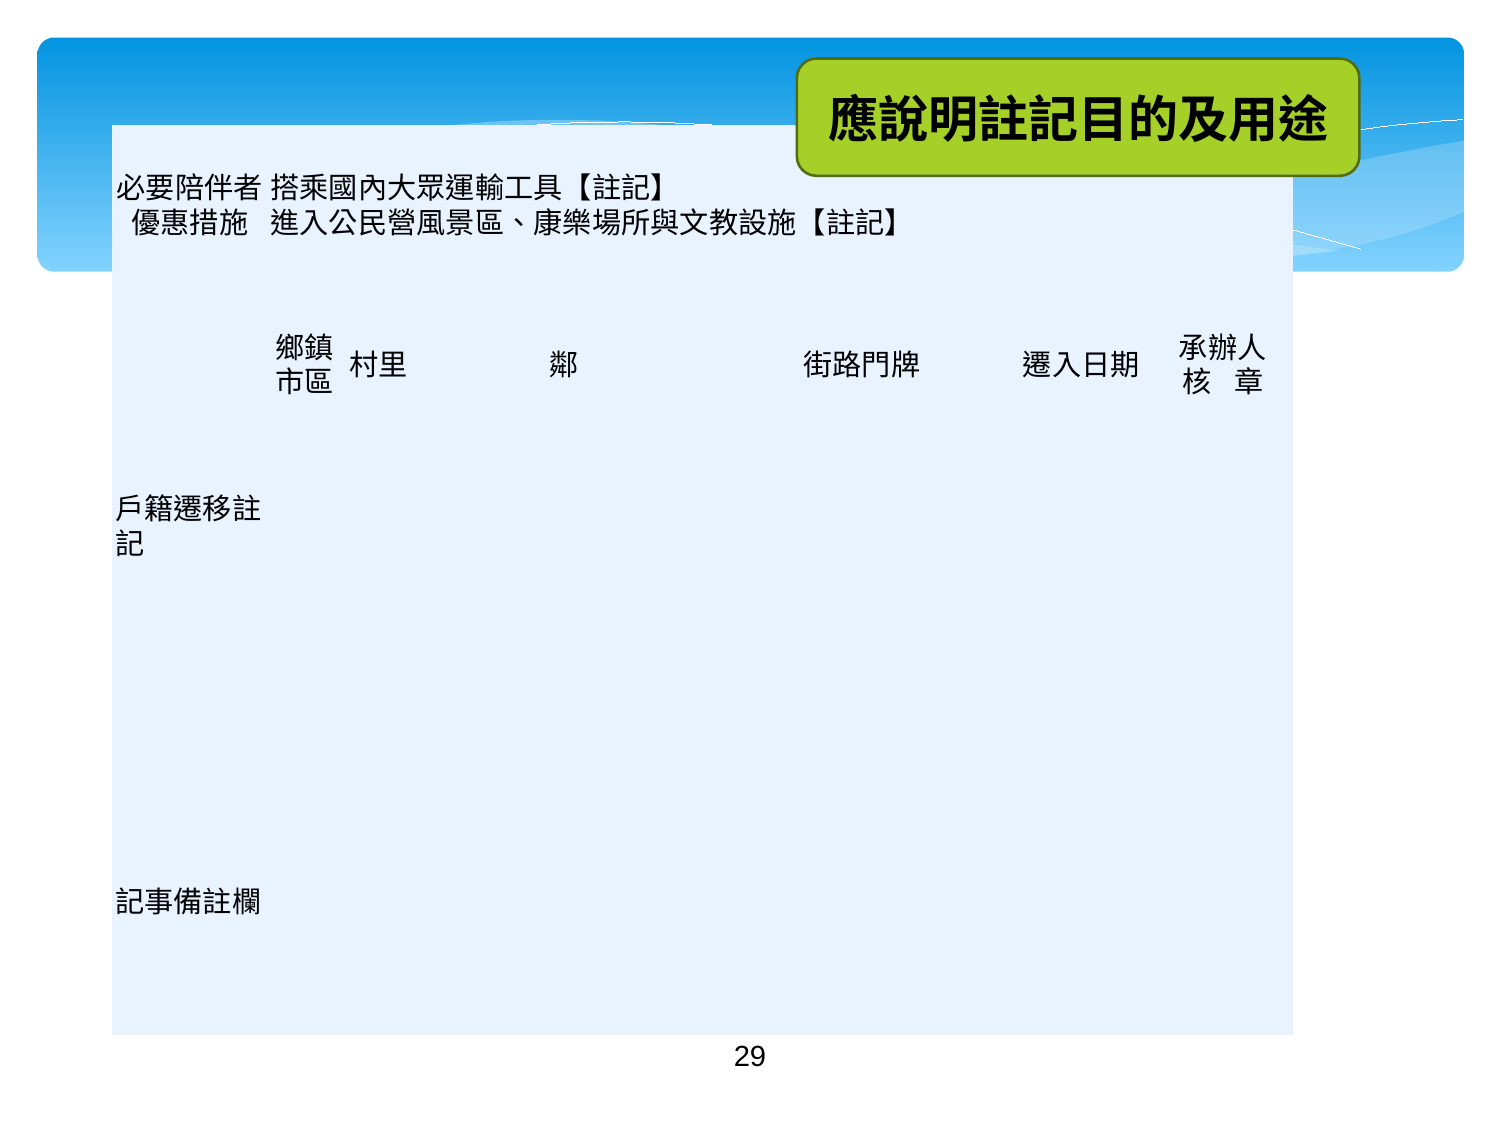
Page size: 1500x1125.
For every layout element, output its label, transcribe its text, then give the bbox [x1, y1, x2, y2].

table_cell [713, 660, 1011, 767]
table_cell [1152, 444, 1293, 552]
table_cell 承辦人 核 章 [1152, 284, 1293, 444]
table_header 必要陪伴者優惠措施 [112, 125, 267, 284]
table_cell [341, 444, 415, 552]
table_cell [1152, 552, 1293, 660]
table_cell [267, 552, 341, 660]
table_cell [267, 444, 341, 552]
text_box 應說明註記目的及用途 [796, 58, 1360, 176]
table_cell [415, 552, 713, 660]
text_box <編號> [654, 1035, 846, 1086]
table_cell 鄉鎮 市區 [267, 284, 341, 444]
table_cell 戶籍遷移註記 [112, 284, 267, 767]
table_cell 街路門牌 [713, 284, 1011, 444]
table_cell 鄰 [415, 284, 713, 444]
table_cell [415, 660, 713, 767]
table_cell [415, 444, 713, 552]
table_cell 村里 [341, 284, 415, 444]
table_cell [341, 552, 415, 660]
table_cell [1152, 660, 1293, 767]
table_cell [1011, 444, 1152, 552]
table_cell 記事備註欄 [112, 767, 267, 1035]
table_cell [341, 660, 415, 767]
table_cell [1011, 552, 1152, 660]
table_cell [267, 767, 1293, 1035]
table_cell [1011, 660, 1152, 767]
table_cell [713, 444, 1011, 552]
table_cell [267, 660, 341, 767]
table_cell [713, 552, 1011, 660]
table_header 搭乘國內大眾運輸工具【註記】 進入公民營風景區、康樂場所與文教設施【註記】 [267, 125, 1293, 284]
table_cell 遷入日期 [1011, 284, 1152, 444]
